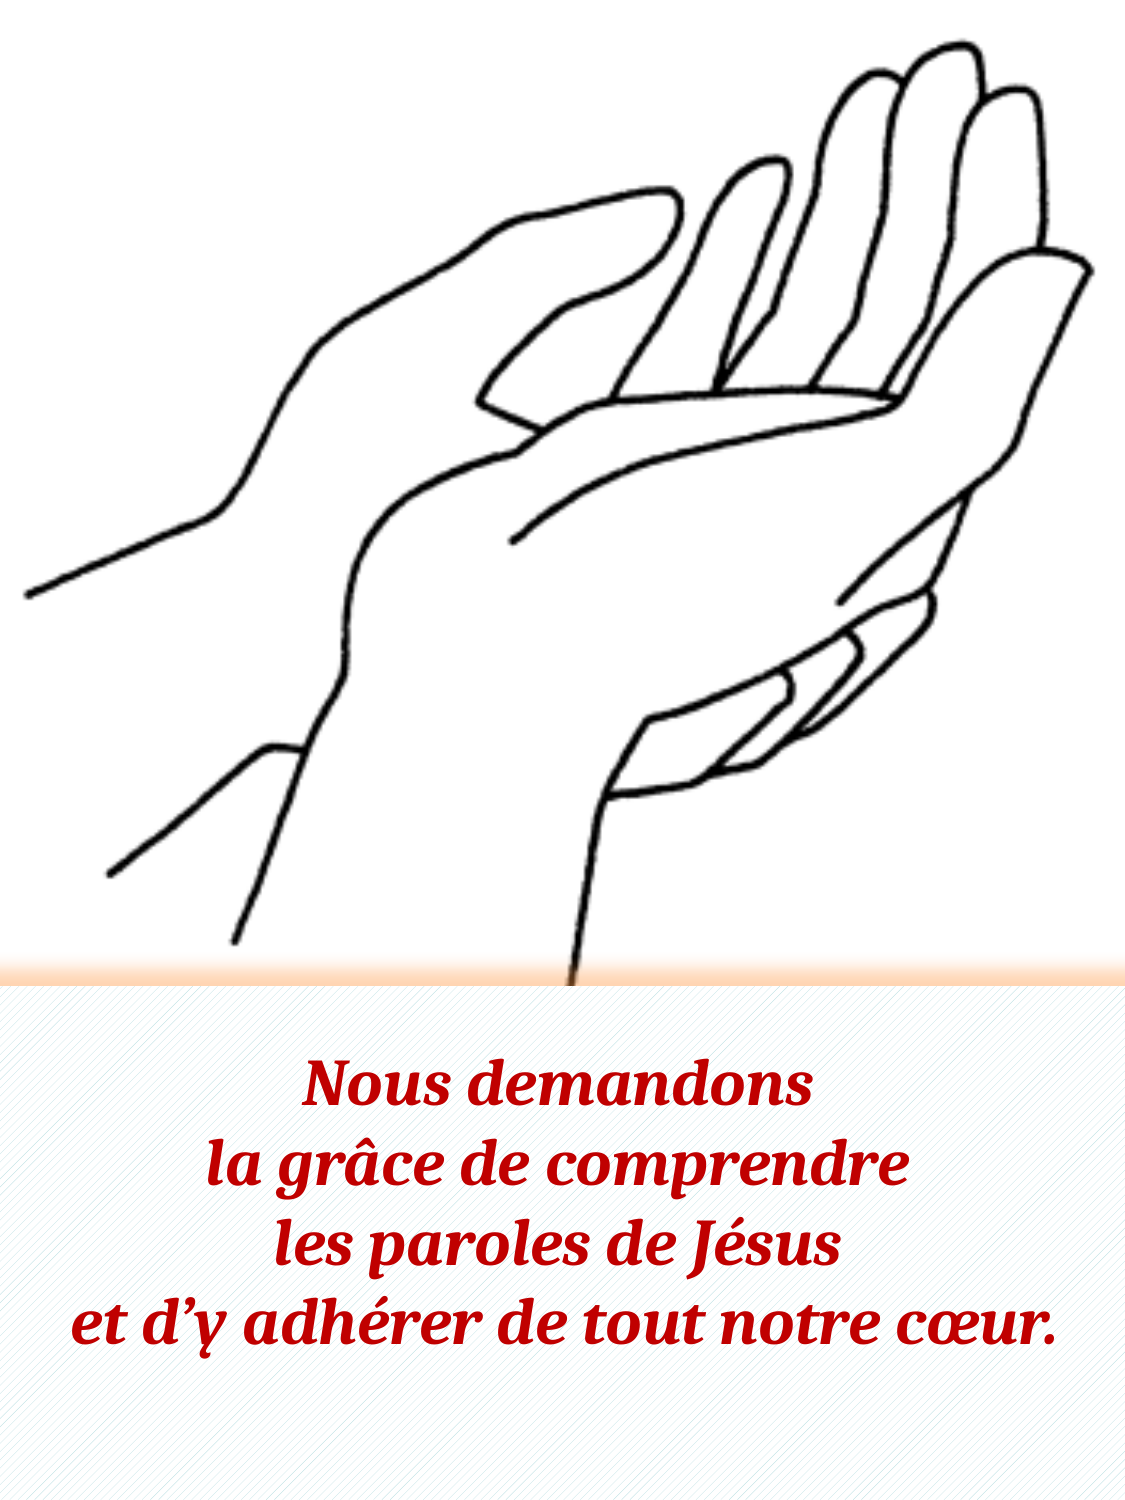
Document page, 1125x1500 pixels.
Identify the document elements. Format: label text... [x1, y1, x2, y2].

text_box Nous demandons la grâce de comprendre les paroles de Jésus et d’y adhérer de tout notre cœur. [0, 986, 1125, 1500]
picture [0, 0, 1125, 962]
